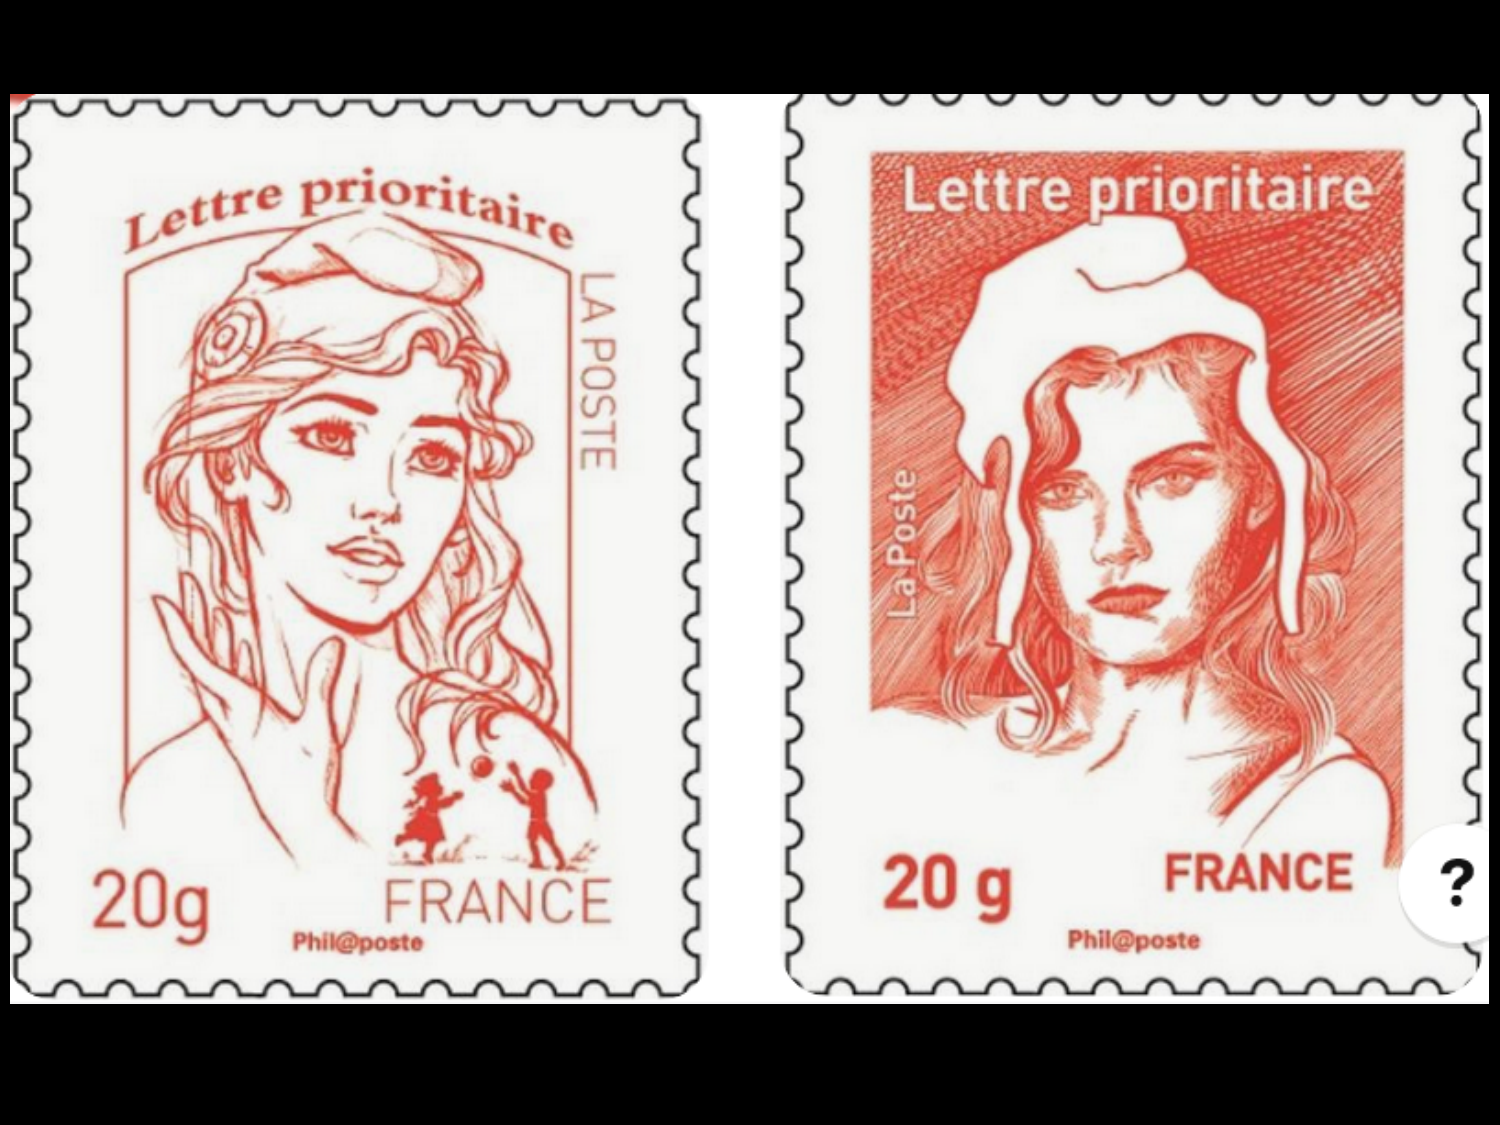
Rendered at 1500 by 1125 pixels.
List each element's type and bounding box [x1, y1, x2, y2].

picture [10, 94, 1489, 1004]
